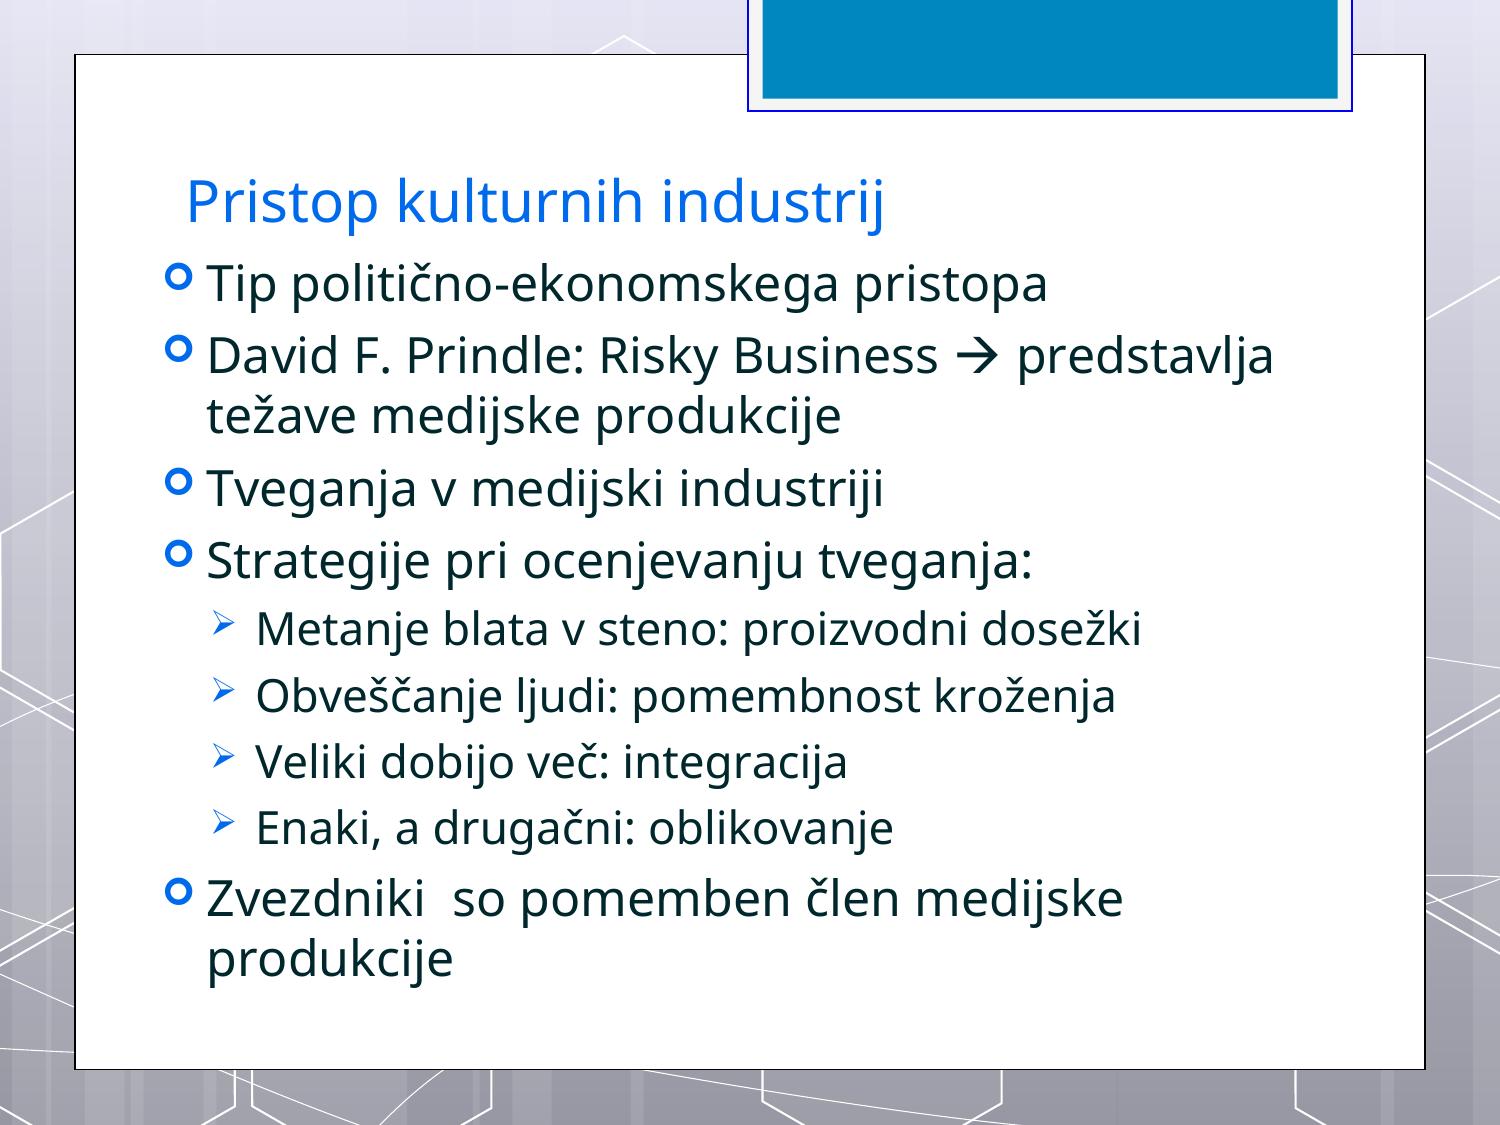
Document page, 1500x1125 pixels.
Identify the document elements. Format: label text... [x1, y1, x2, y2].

text_box Pristop kulturnih industrij [171, 54, 1324, 243]
text_box Tip politično-ekonomskega pristopa David F. Prindle: Risky Business  predstavlja težave medijske produkcije Tveganja v medijski industriji Strategije pri ocenjevanju tveganja: Metanje blata v steno: proizvodni dosežki Obveščanje ljudi: pomembnost kroženja Veliki dobijo več: integracija Enaki, a drugačni: oblikovanje Zvezdniki so pomemben člen medijske produkcije [135, 243, 1377, 1024]
